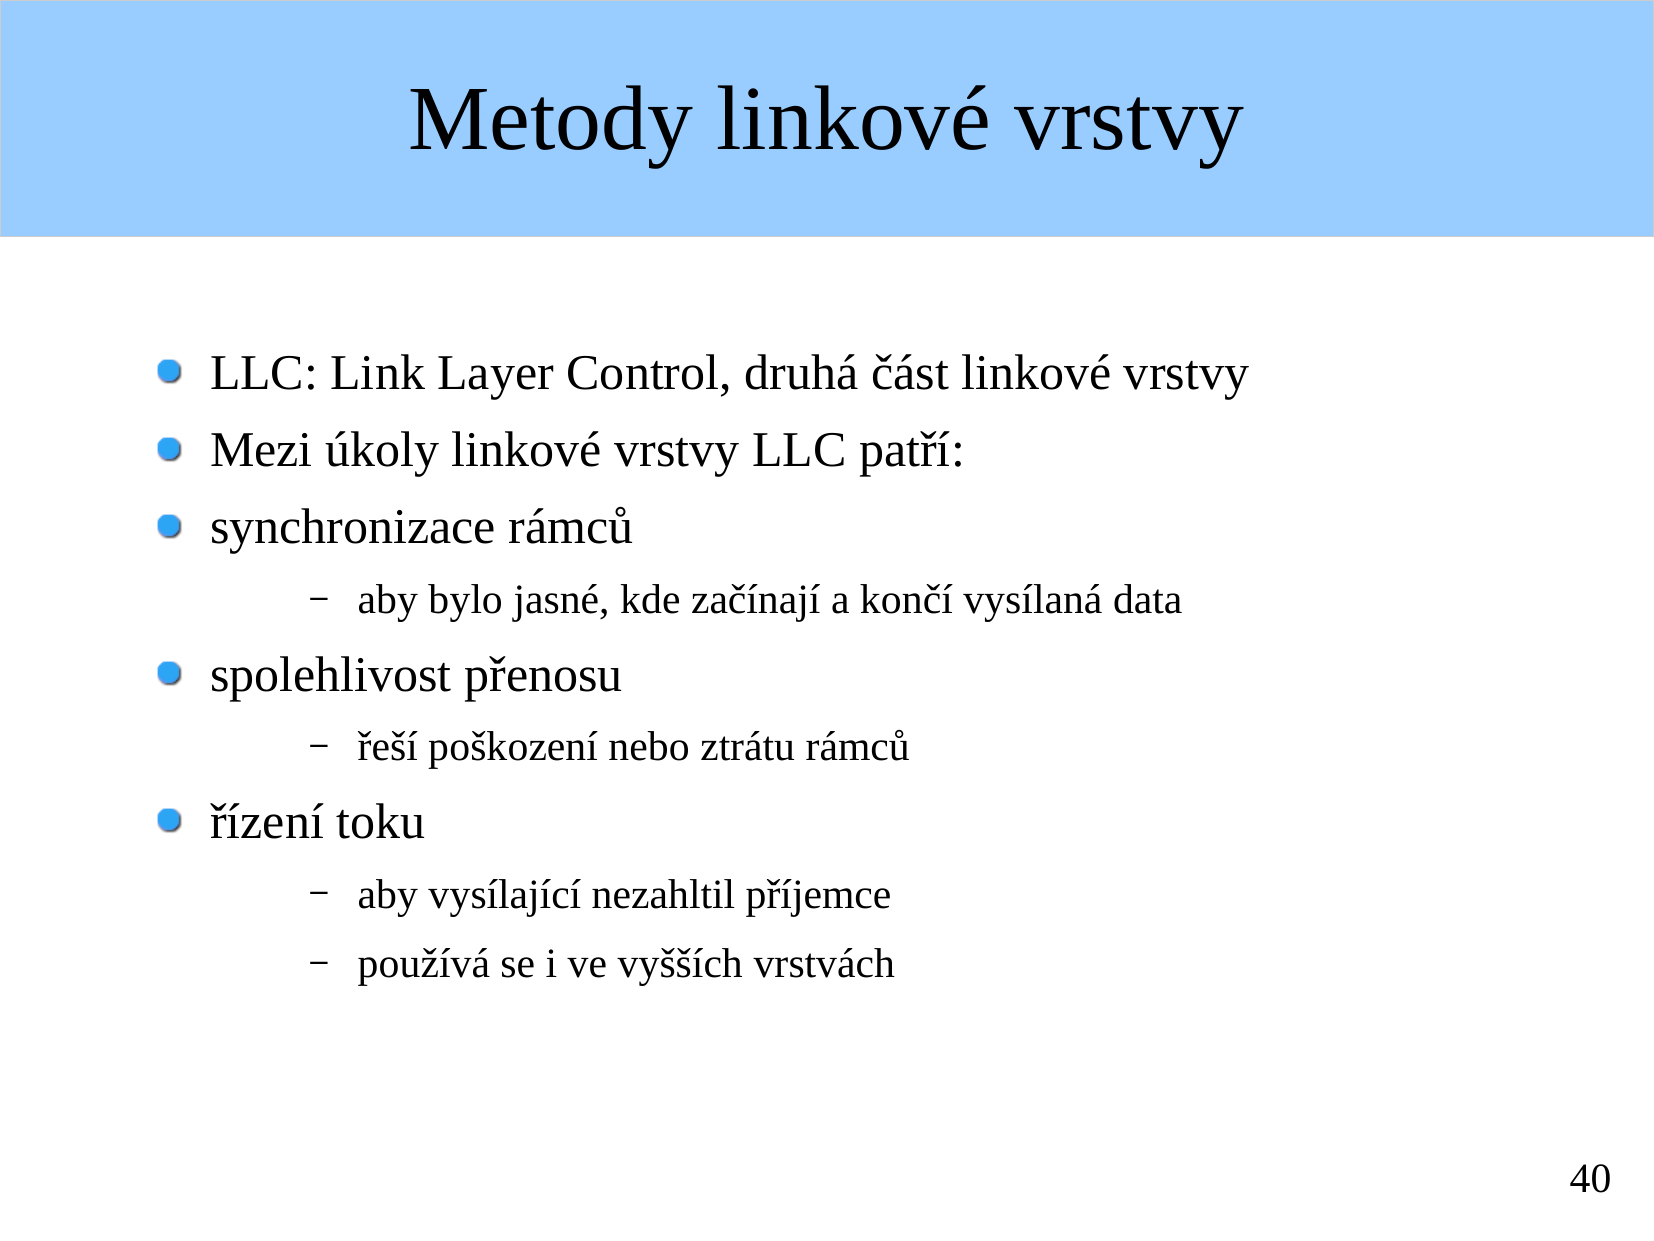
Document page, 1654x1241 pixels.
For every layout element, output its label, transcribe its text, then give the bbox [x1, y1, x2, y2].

list LLC: Link Layer Control, druhá část linkové vrstvy Mezi úkoly linkové vrstvy LLC patří: synchronizace rámců aby bylo jasné, kde začínají a končí vysílaná data spolehlivost přenosu řeší poškození nebo ztrátu rámců řízení toku aby vysílající nezahltil příjemce používá se i ve vyšších vrstvách [121, 344, 1534, 1157]
title Metody linkové vrstvy [0, 0, 1654, 237]
